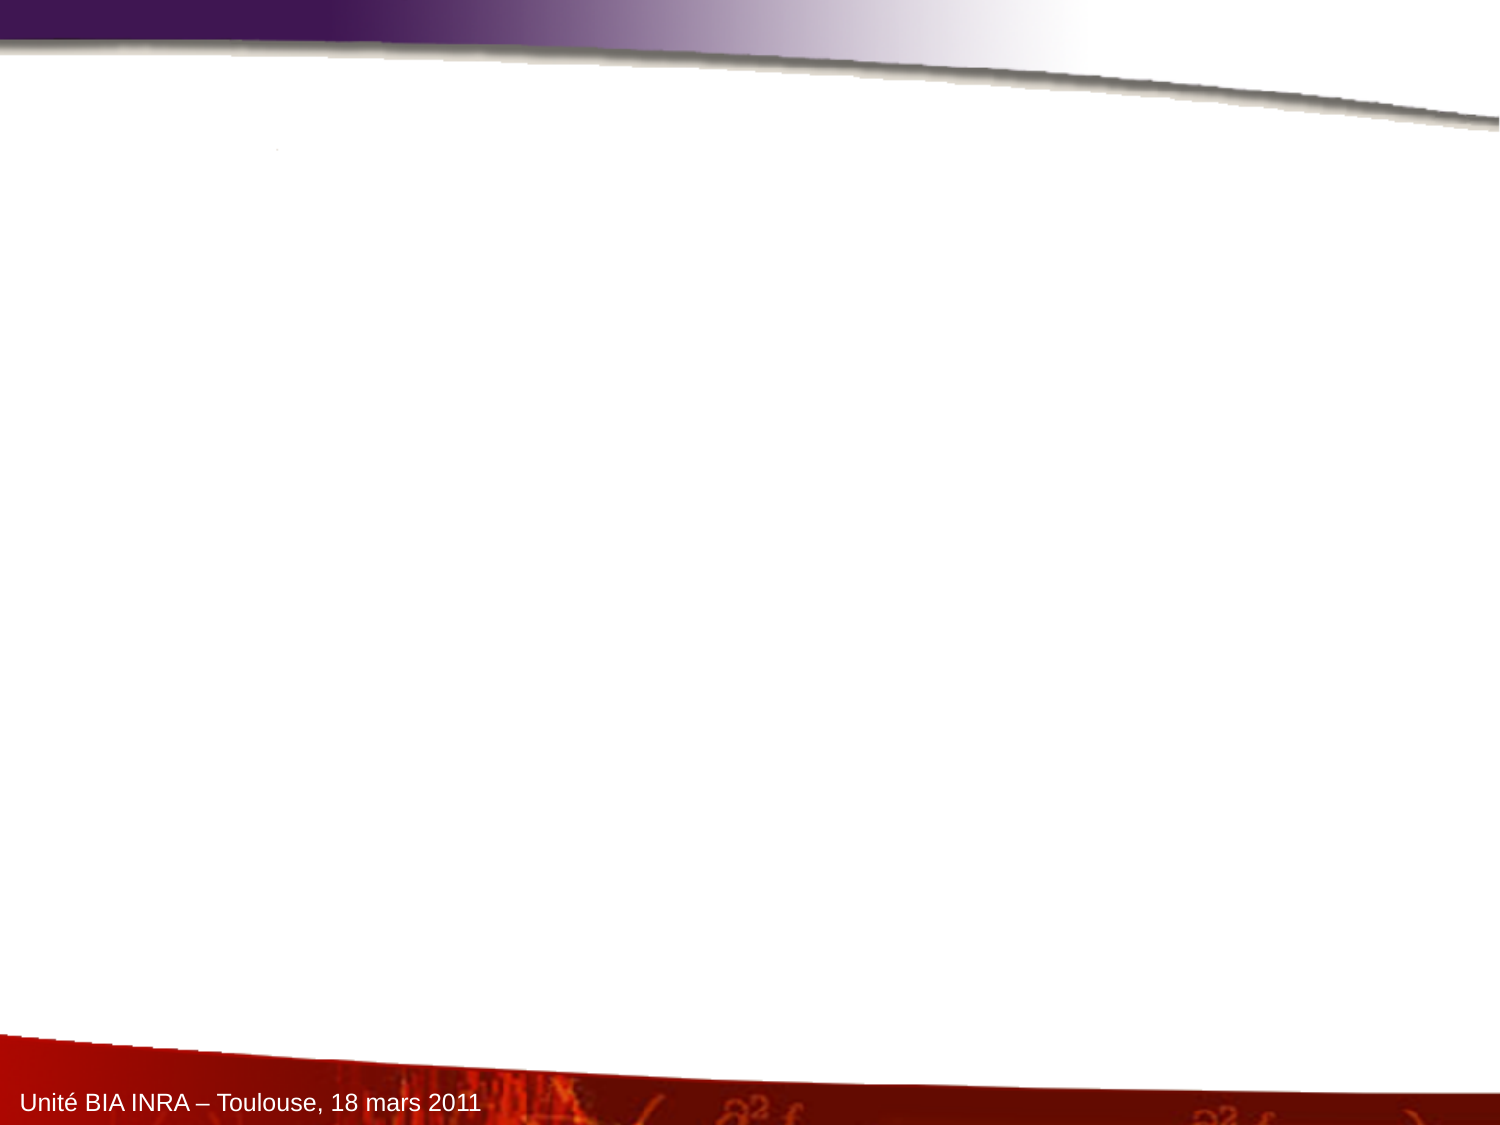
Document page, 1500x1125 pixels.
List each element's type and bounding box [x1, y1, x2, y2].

picture [0, 1022, 1500, 1125]
picture [0, 0, 1500, 154]
